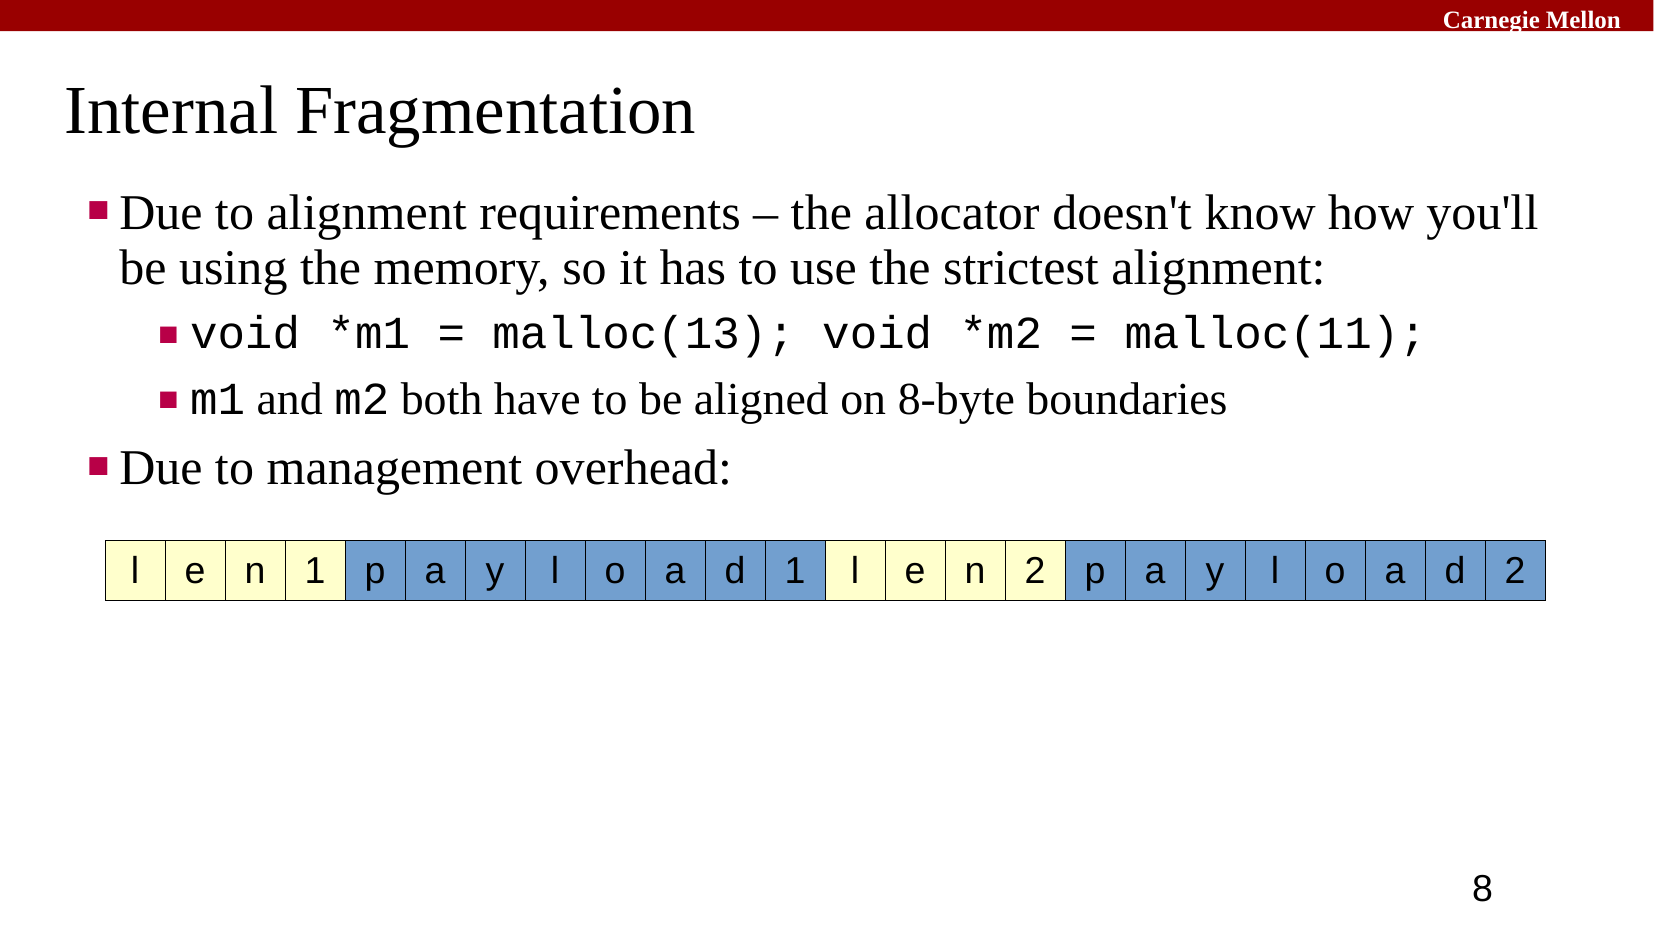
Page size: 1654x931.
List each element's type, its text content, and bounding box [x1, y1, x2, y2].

text_box l [105, 540, 165, 601]
text_box y [465, 540, 525, 601]
text_box o [1305, 540, 1365, 601]
text_box a [1365, 540, 1425, 601]
text_box d [1425, 540, 1485, 601]
text_box l [525, 540, 585, 601]
text_box l [1245, 540, 1305, 601]
text_box n [225, 540, 285, 601]
text_box a [645, 540, 705, 601]
text_box y [1185, 540, 1245, 601]
text_box p [345, 540, 405, 601]
text_box 2 [1005, 540, 1065, 601]
text_box a [1125, 540, 1185, 601]
text_box e [885, 540, 945, 601]
title Internal Fragmentation [64, 58, 1576, 163]
text_box d [705, 540, 765, 601]
text_box n [945, 540, 1005, 601]
text_box a [405, 540, 465, 601]
text_box 1 [285, 540, 345, 601]
text_box p [1065, 540, 1125, 601]
text_box 1 [765, 540, 825, 601]
text_box 2 [1485, 540, 1546, 601]
text_box o [585, 540, 645, 601]
text_box e [165, 540, 225, 601]
text_box l [825, 540, 885, 601]
list Due to alignment requirements – the allocator doesn't know how you'll be using the memory, so it has to use the strictest alignment: void *m1 = malloc(13); void *m2 = malloc(11); m1 and m2 both have to be aligned on 8-byte boundaries Due to management overhead: [71, 184, 1576, 859]
